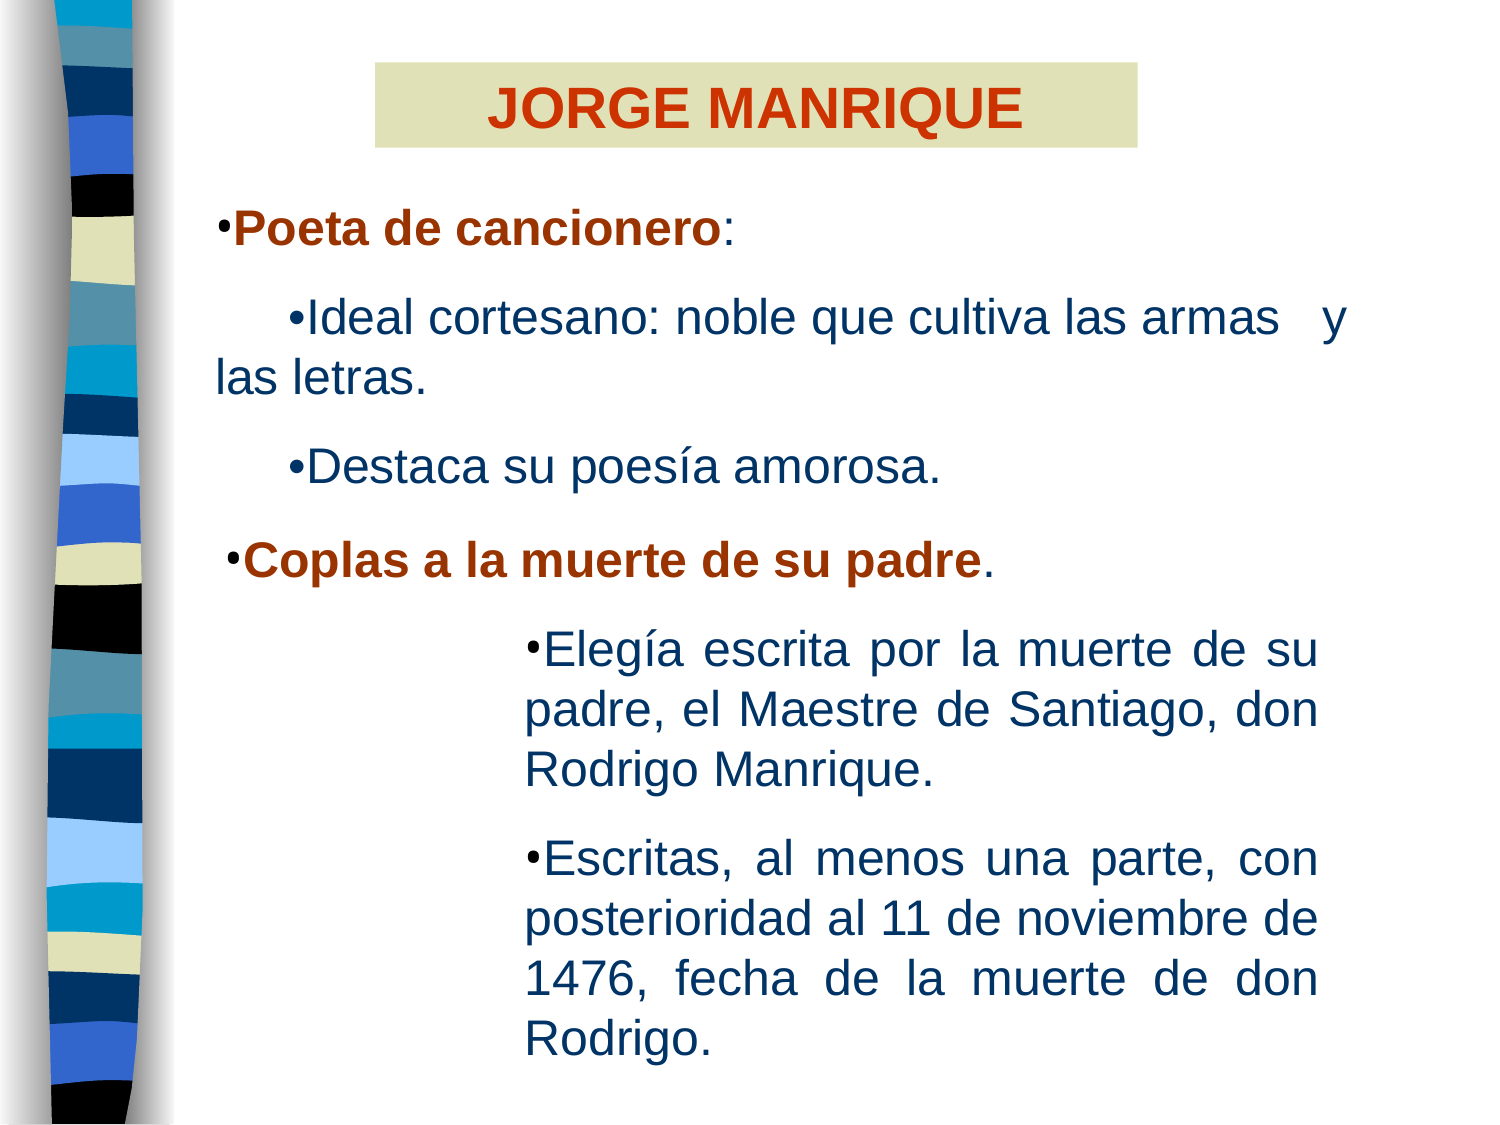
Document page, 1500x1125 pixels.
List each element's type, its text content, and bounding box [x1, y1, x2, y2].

text_box Poeta de cancionero: •Ideal cortesano: noble que cultiva las armas y las letras. •Destaca su poesía amorosa. [200, 187, 1401, 503]
text_box Coplas a la muerte de su padre. Elegía escrita por la muerte de su padre, el Maestre de Santiago, don Rodrigo Manrique. Escritas, al menos una parte, con posterioridad al 11 de noviembre de 1476, fecha de la muerte de don Rodrigo. [209, 519, 1335, 1074]
text_box JORGE MANRIQUE [375, 62, 1138, 148]
